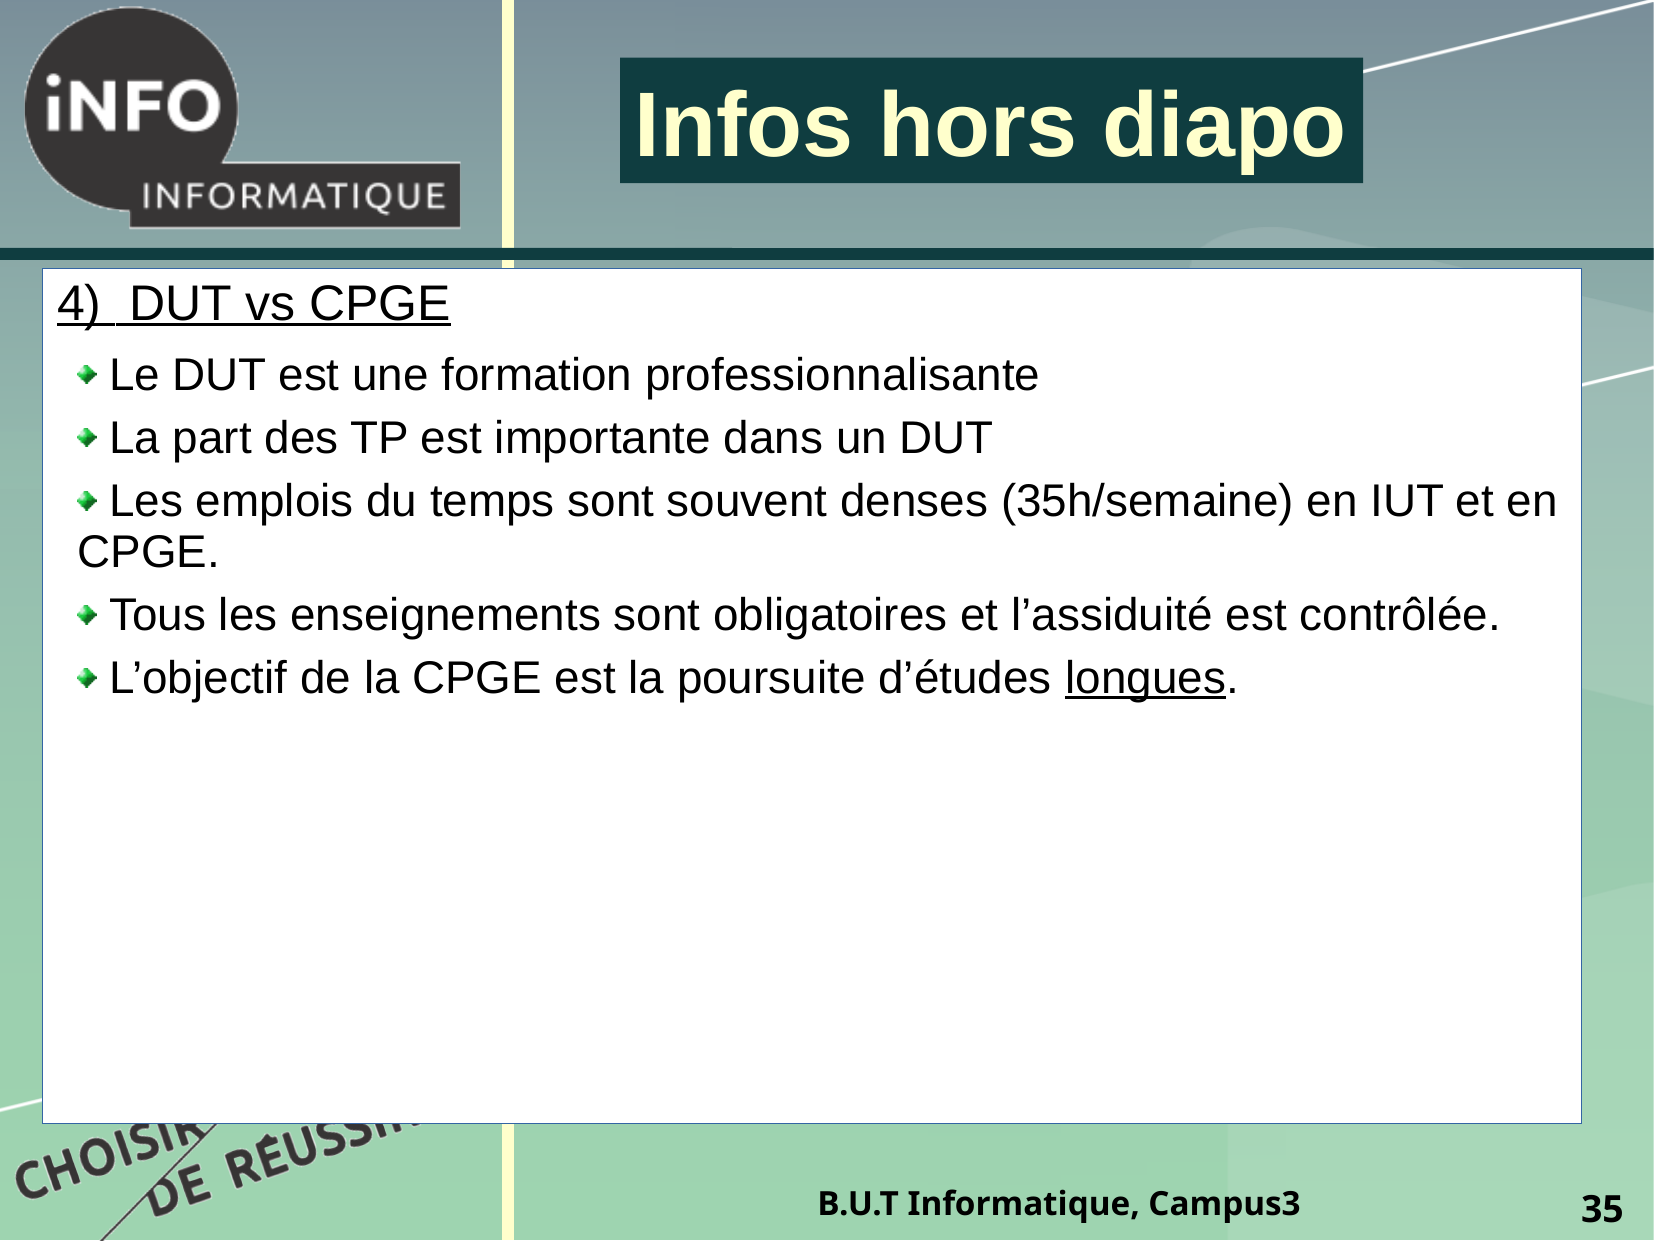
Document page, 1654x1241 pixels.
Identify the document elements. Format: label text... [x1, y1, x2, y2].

picture [0, 260, 502, 1241]
text_box Infos hors diapo [620, 57, 1364, 184]
picture [514, 0, 1654, 248]
picture [0, 0, 502, 247]
text_box 4) DUT vs CPGE Le DUT est une formation professionnalisante La part des TP est importante dans un DUT Les emplois du temps sont souvent denses (35h/semaine) en IUT et en CPGE. Tous les enseignements sont obligatoires et l’assiduité est contrôlée. L’objectif de la CPGE est la poursuite d’études longues. [42, 268, 1582, 1124]
picture [514, 260, 1654, 1240]
